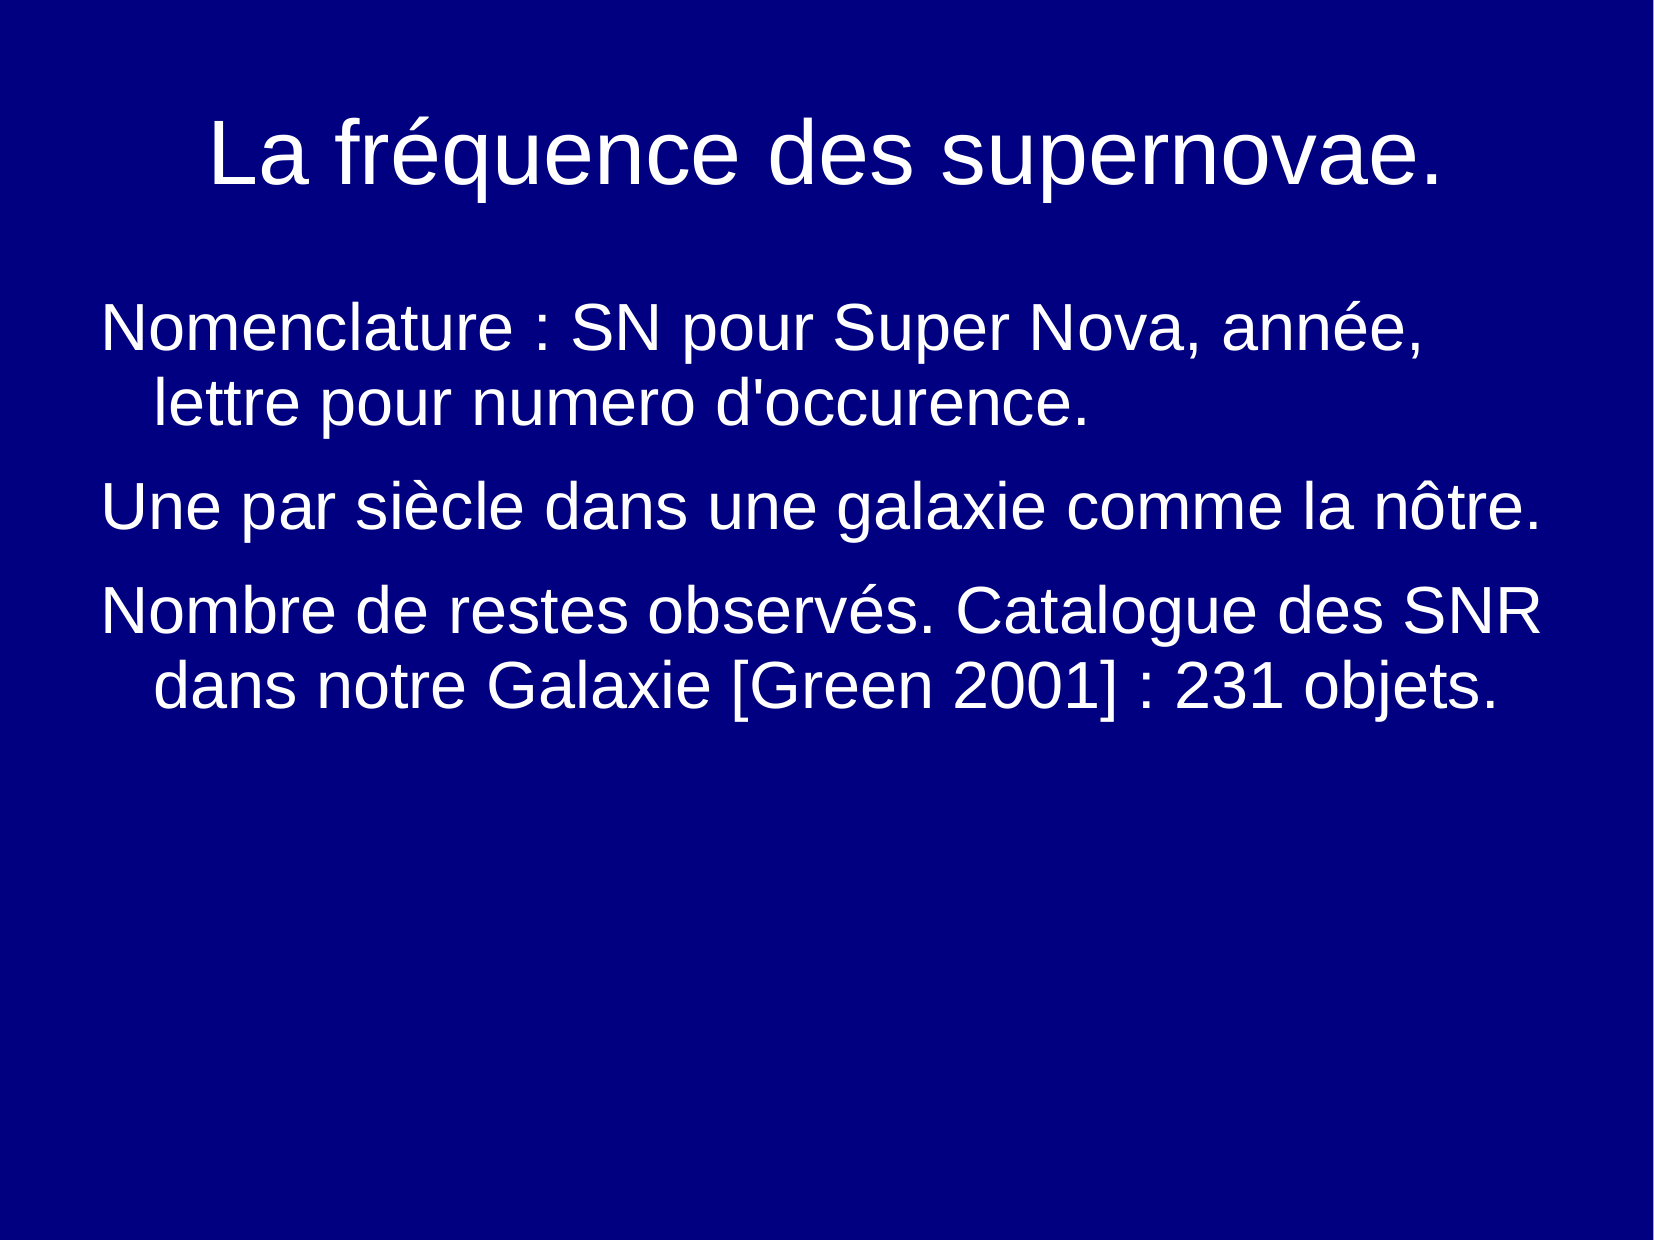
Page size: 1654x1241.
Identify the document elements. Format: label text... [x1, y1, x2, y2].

list Nomenclature : SN pour Super Nova, année, lettre pour numero d'occurence. Une par siècle dans une galaxie comme la nôtre. Nombre de restes observés. Catalogue des SNR dans notre Galaxie [Green 2001] : 231 objets. [82, 290, 1571, 1109]
title La fréquence des supernovae. [82, 49, 1571, 257]
